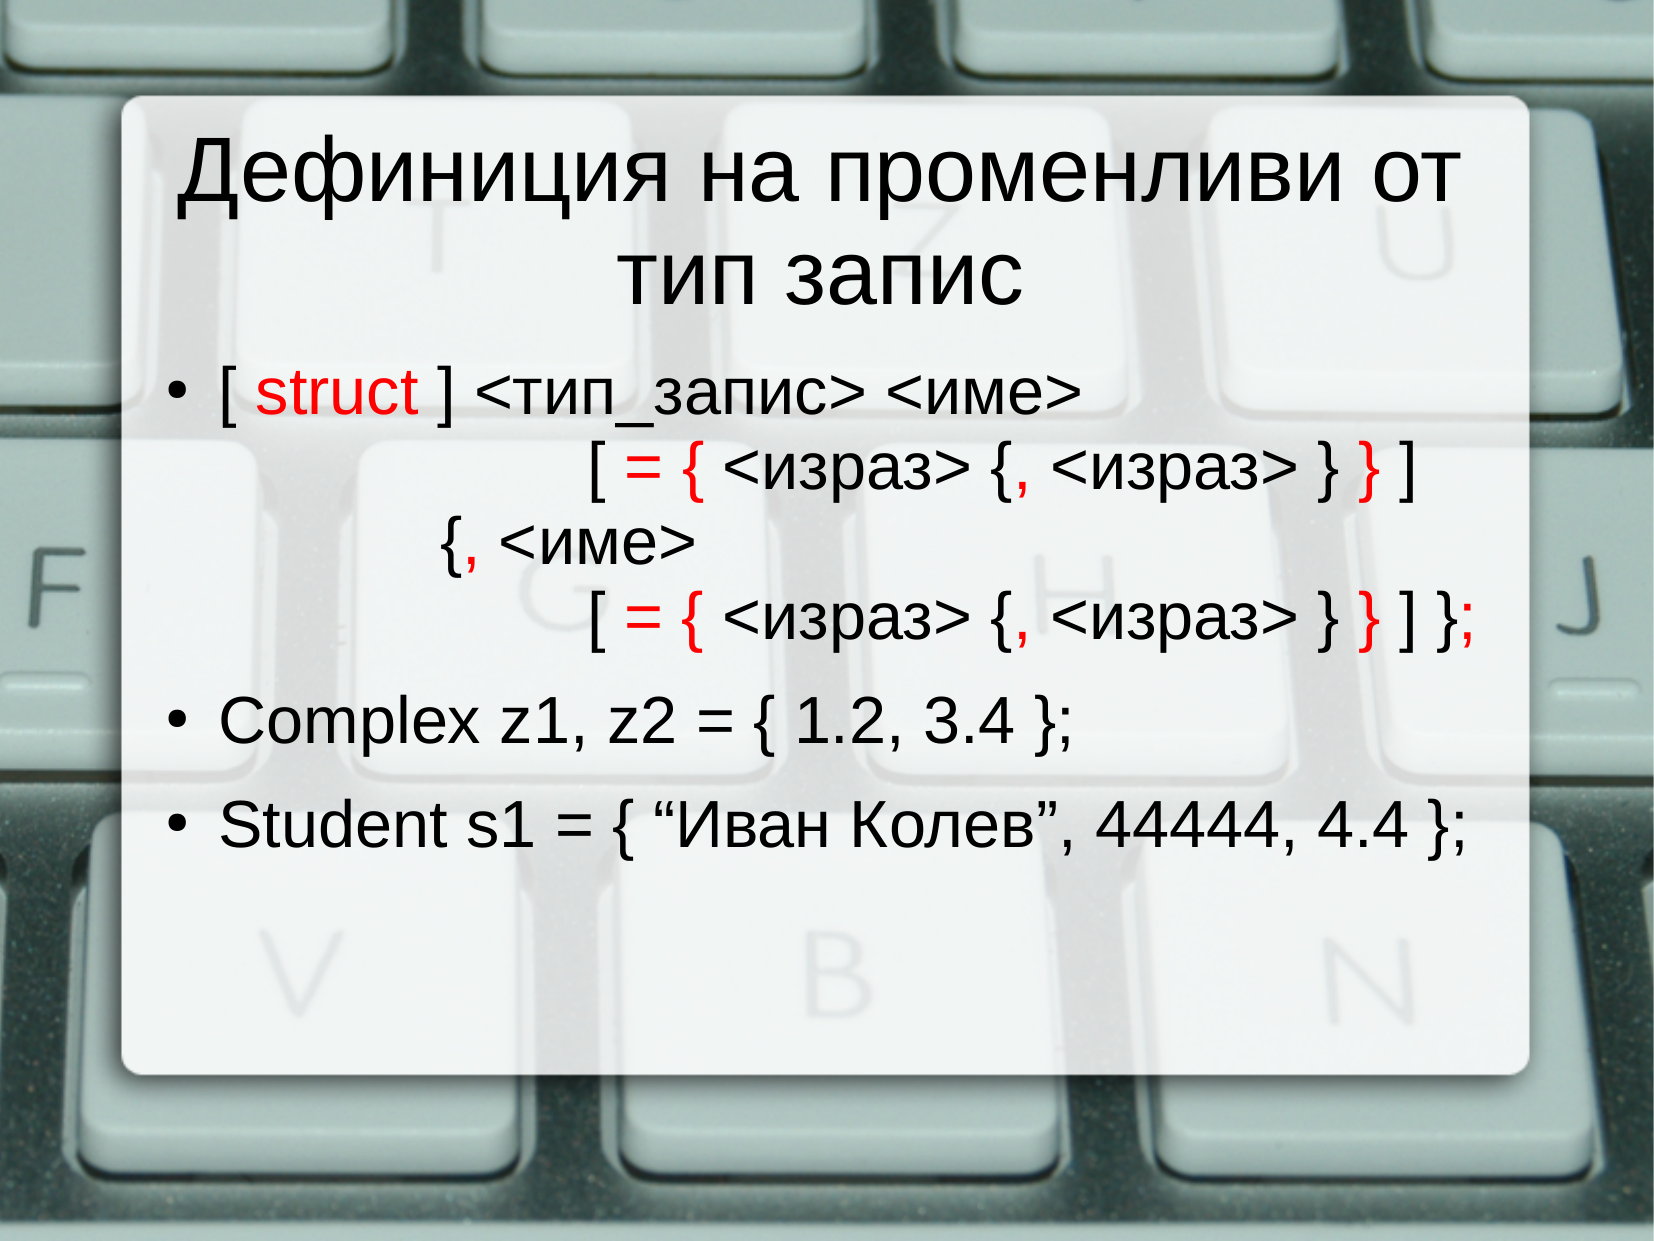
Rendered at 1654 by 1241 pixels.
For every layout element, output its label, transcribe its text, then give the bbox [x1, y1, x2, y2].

list [ struct ] <тип_запис> <име> [ = { <израз> {, <израз> } } ] {, <име> [ = { <израз> {, <израз> } } ] }; Complex z1, z2 = { 1.2, 3.4 }; Student s1 = { “Иван Колев”, 44444, 4.4 }; [147, 354, 1506, 1074]
title Дефиниция на променливи от тип запис [135, 117, 1506, 325]
picture [0, 0, 1654, 1241]
